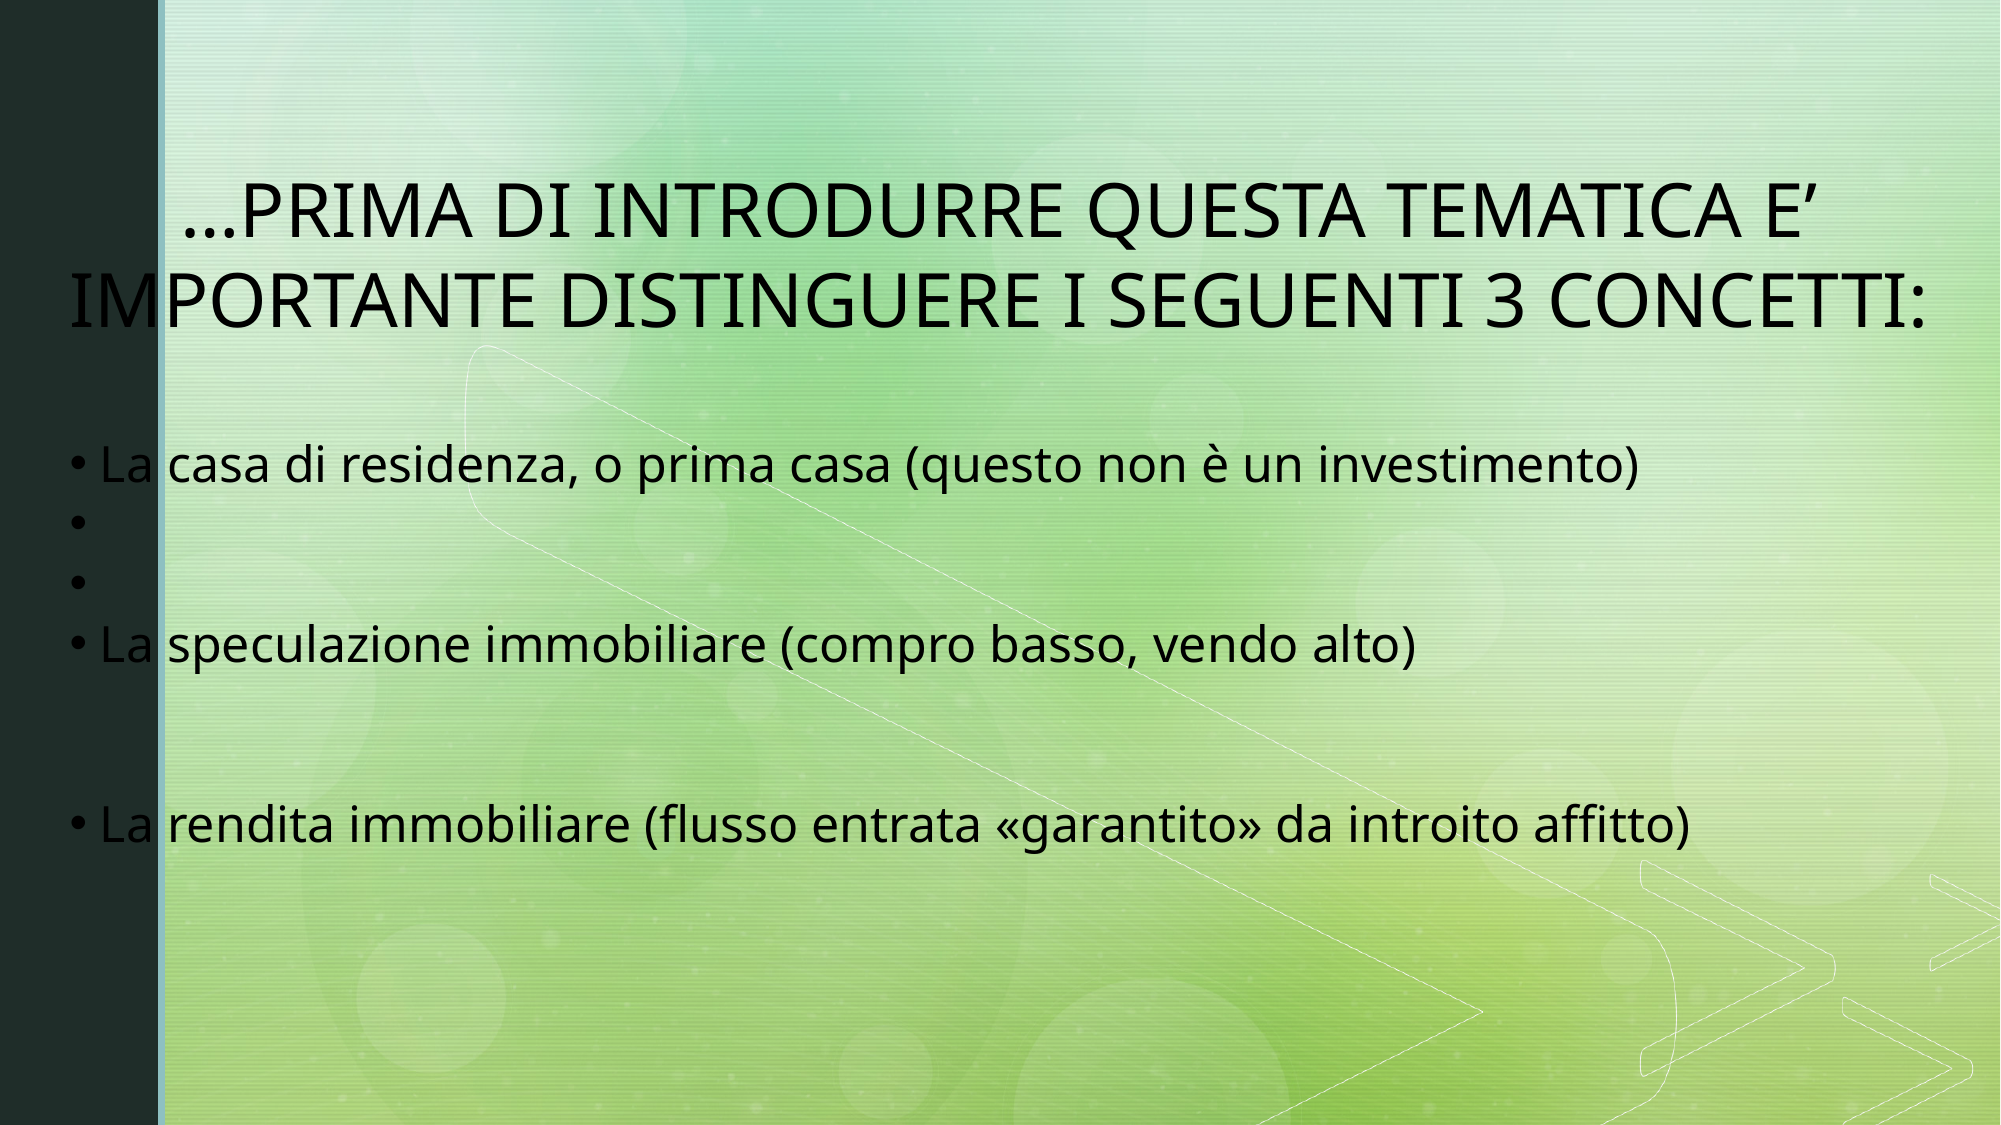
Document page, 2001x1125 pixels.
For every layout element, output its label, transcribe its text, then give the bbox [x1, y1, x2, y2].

text_box …PRIMA DI INTRODURRE QUESTA TEMATICA E’ IMPORTANTE DISTINGUERE I SEGUENTI 3 CONCETTI: La casa di residenza, o prima casa (questo non è un investimento) La speculazione immobiliare (compro basso, vendo alto) La rendita immobiliare (flusso entrata «garantito» da introito affitto) [54, 64, 1946, 1005]
